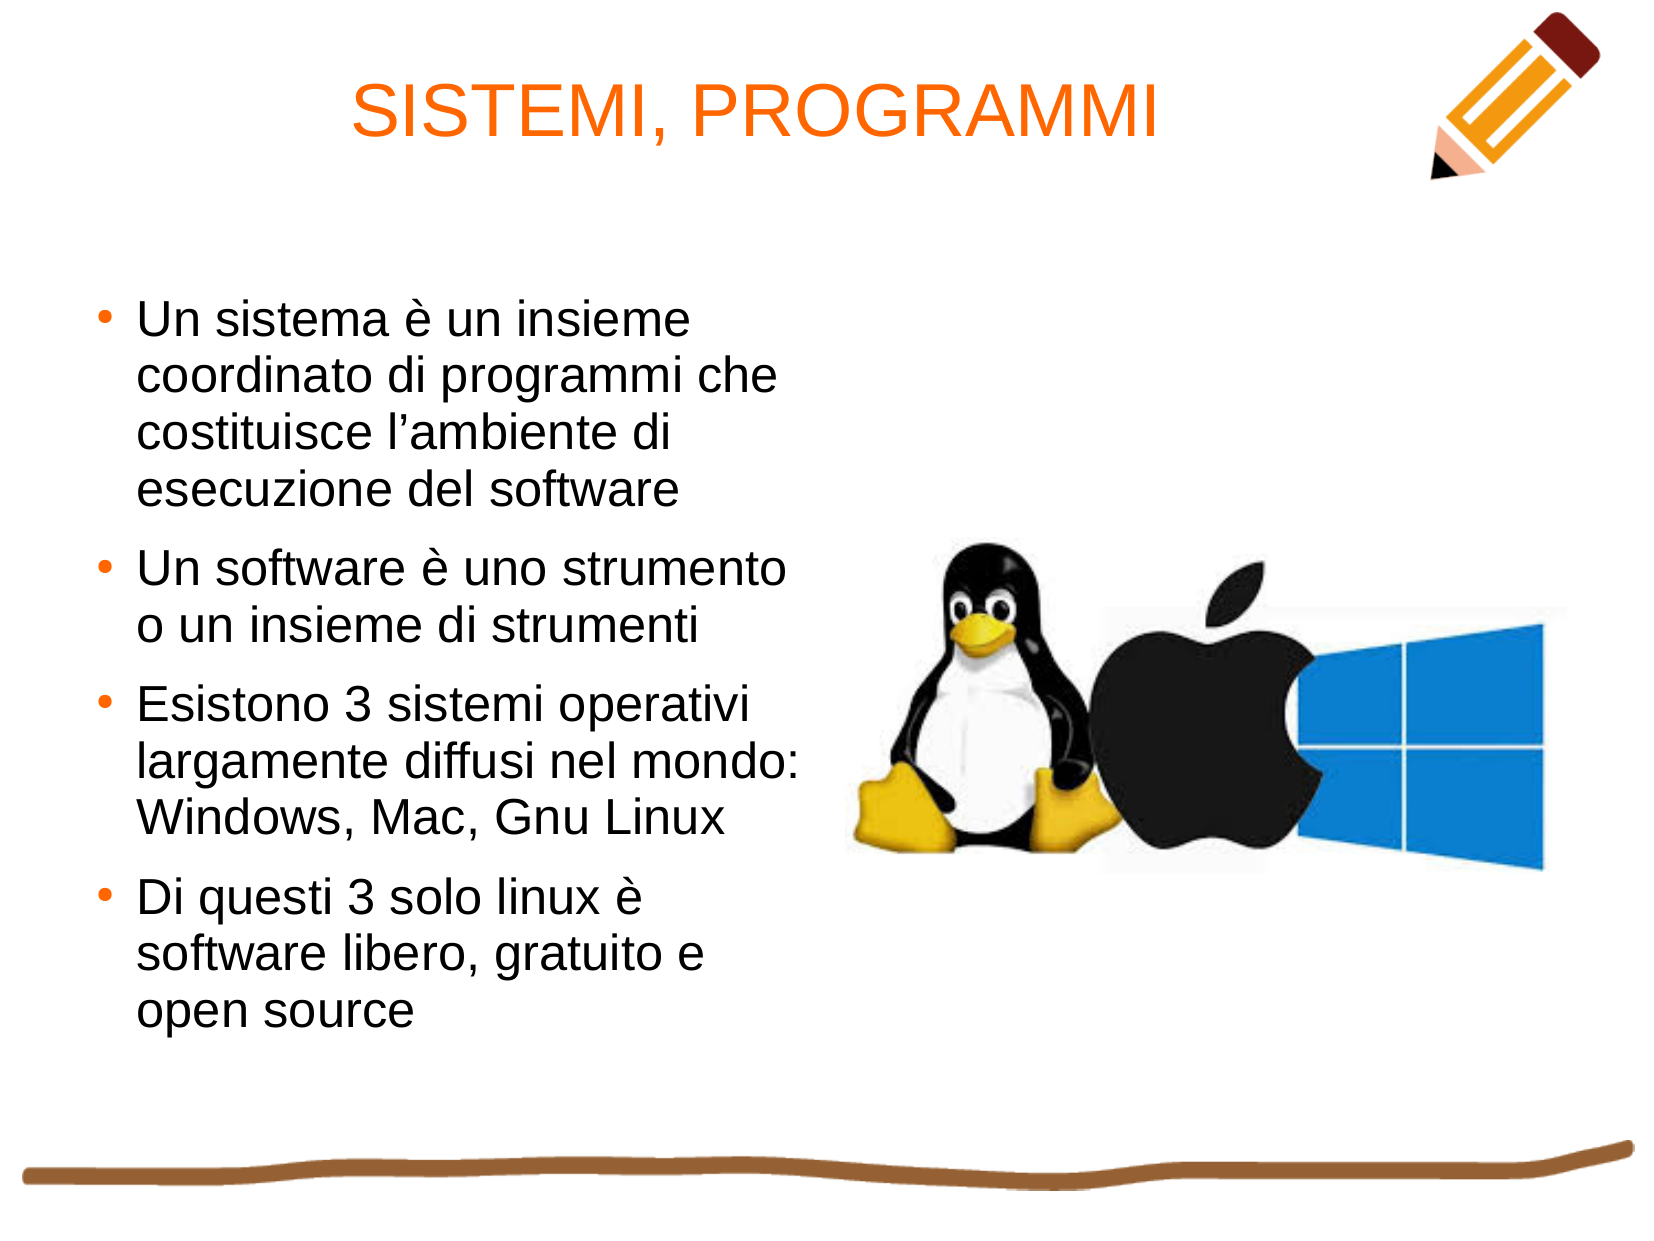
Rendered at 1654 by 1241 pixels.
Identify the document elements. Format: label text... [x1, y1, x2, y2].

picture [1430, 12, 1601, 181]
list Un sistema è un insieme coordinato di programmi che costituisce l’ambiente di esecuzione del software Un software è uno strumento o un insieme di strumenti Esistono 3 sistemi operativi largamente diffusi nel mondo: Windows, Mac, Gnu Linux Di questi 3 solo linux è software libero, gratuito e open source [82, 290, 809, 1122]
picture [845, 537, 1572, 874]
picture [22, 1140, 1635, 1191]
title SISTEMI, PROGRAMMI [82, 49, 1430, 172]
